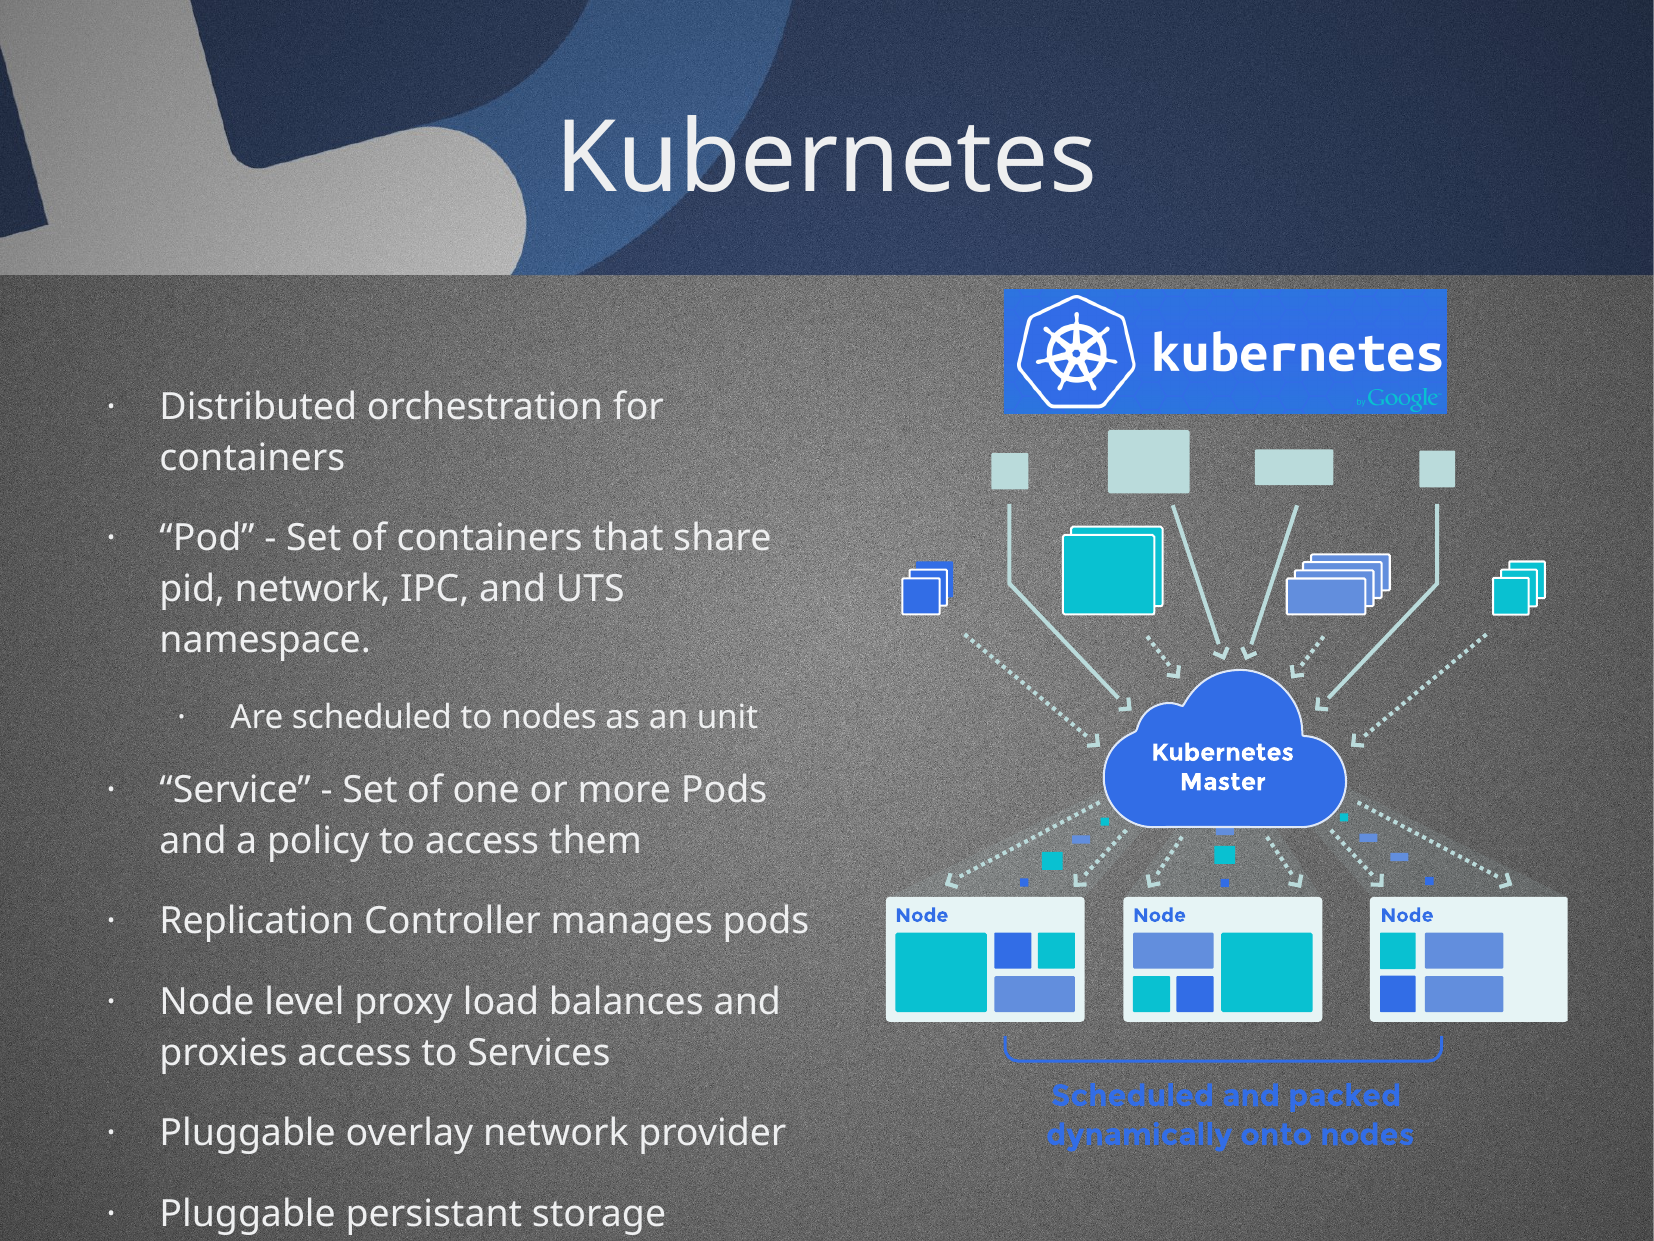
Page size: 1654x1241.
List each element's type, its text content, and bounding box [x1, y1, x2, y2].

title Kubernetes [82, 49, 1571, 257]
picture [0, 0, 1654, 1241]
list Distributed orchestration for containers “Pod” - Set of containers that share pid, network, IPC, and UTS namespace. Are scheduled to nodes as an unit “Service” - Set of one or more Pods and a policy to access them Replication Controller manages pods Node level proxy load balances and proxies access to Services Pluggable overlay network provider Pluggable persistant storage provider [88, 379, 815, 1141]
